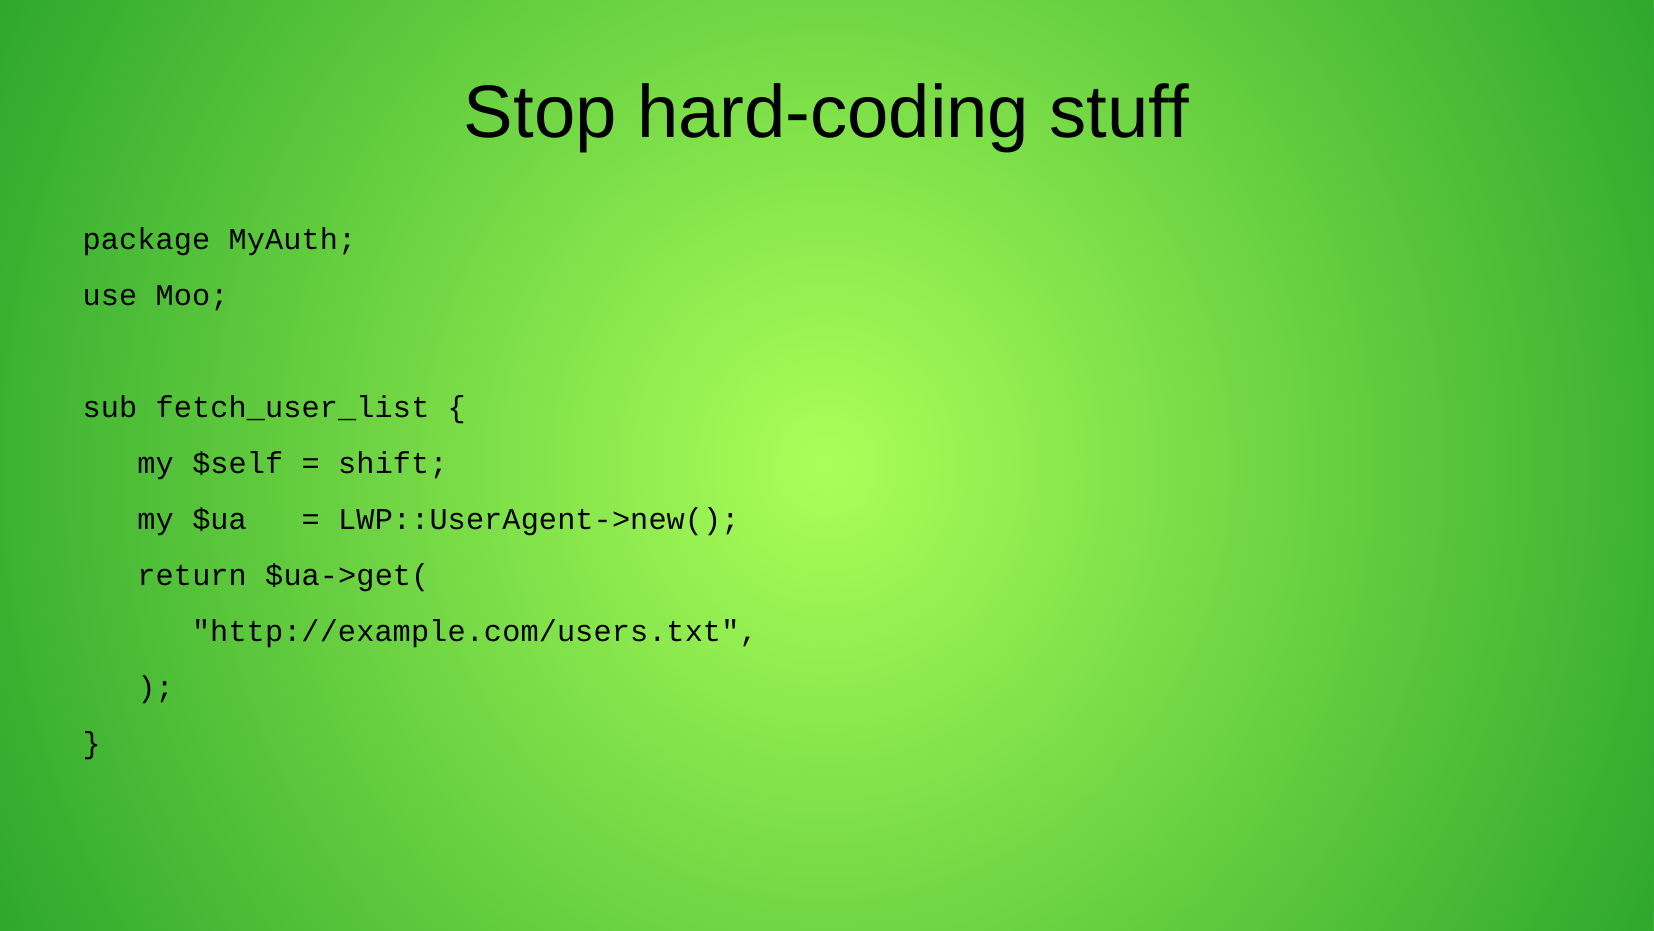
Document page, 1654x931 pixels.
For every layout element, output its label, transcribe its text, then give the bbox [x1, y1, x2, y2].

title Stop hard-coding stuff [82, 35, 1571, 189]
list package MyAuth; use Moo; sub fetch_user_list { my $self = shift; my $ua = LWP::UserAgent->new(); return $ua->get( "http://example.com/users.txt", ); } [82, 224, 809, 764]
